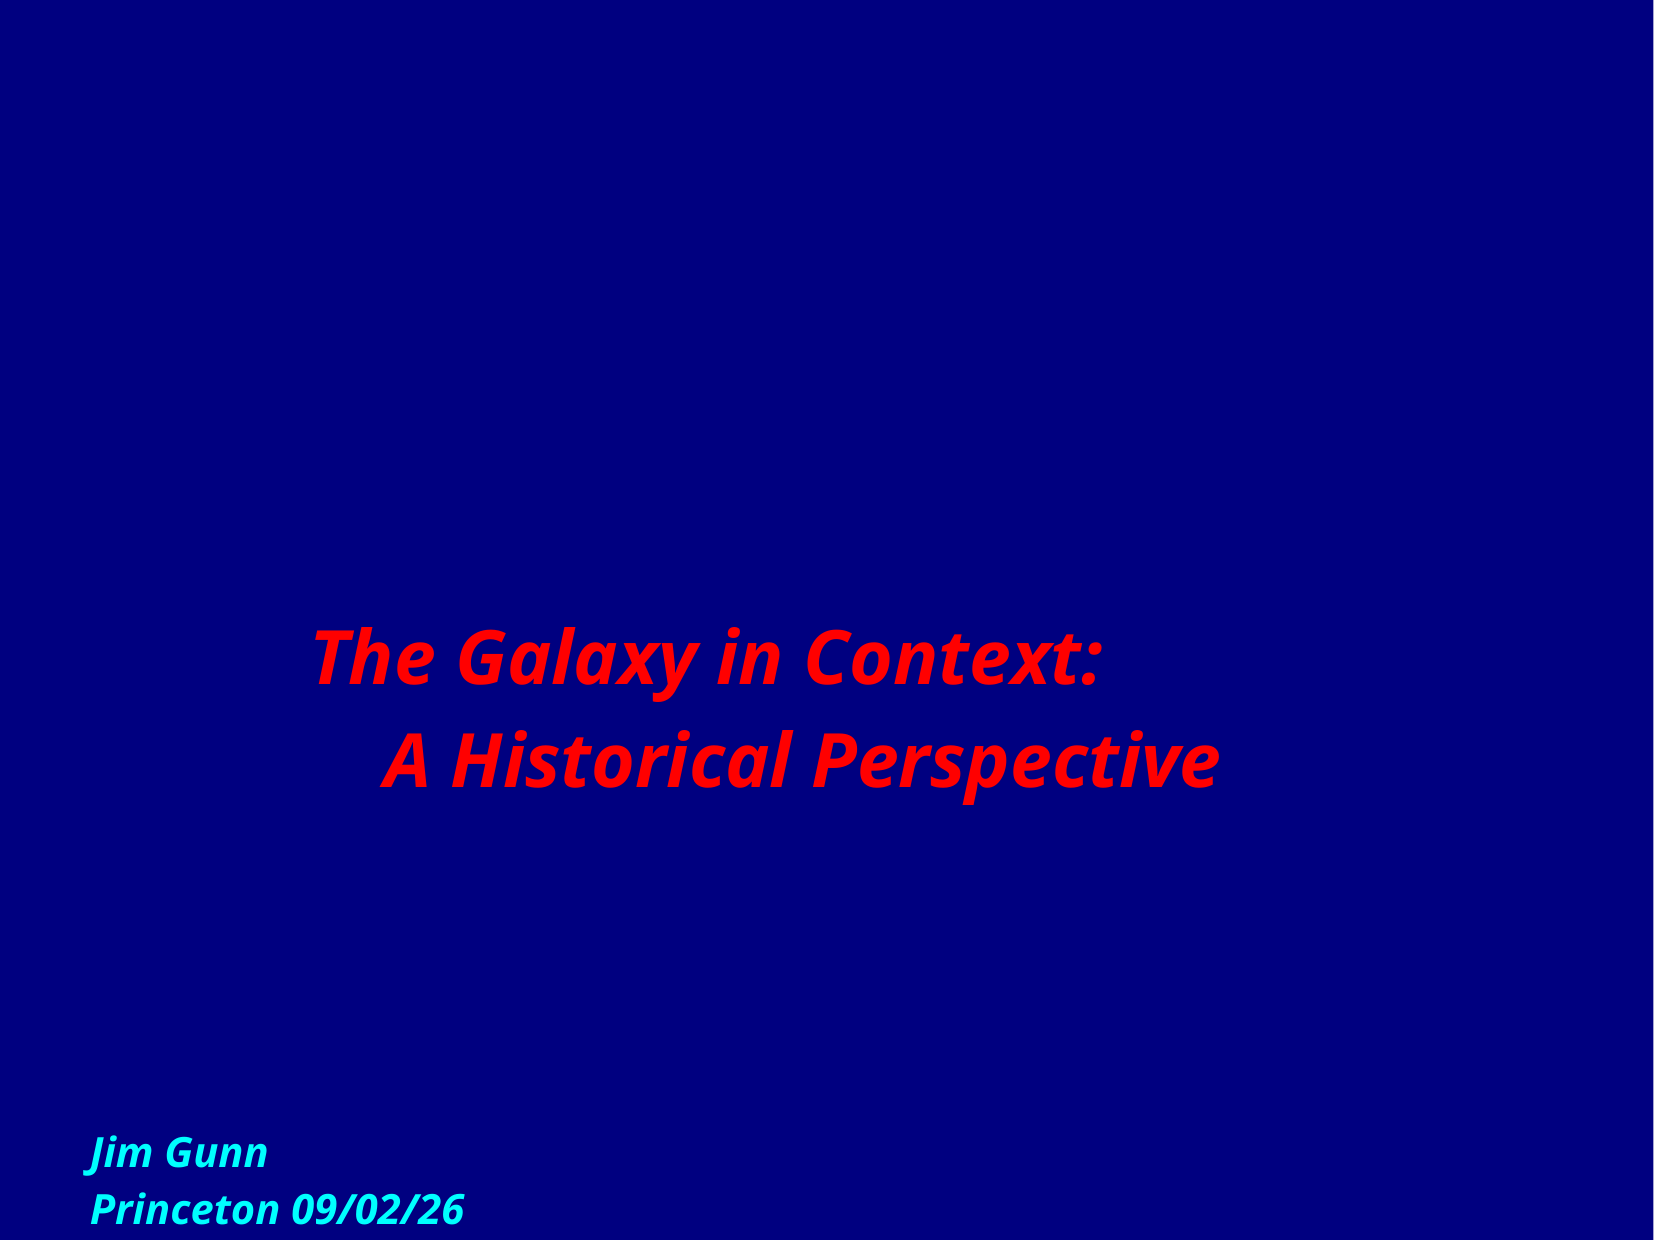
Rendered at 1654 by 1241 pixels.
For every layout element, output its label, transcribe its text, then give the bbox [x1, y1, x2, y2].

text_box The Galaxy in Context: A Historical Perspective [294, 597, 1258, 796]
text_box Jim Gunn Princeton 09/02/26 [75, 1115, 472, 1233]
